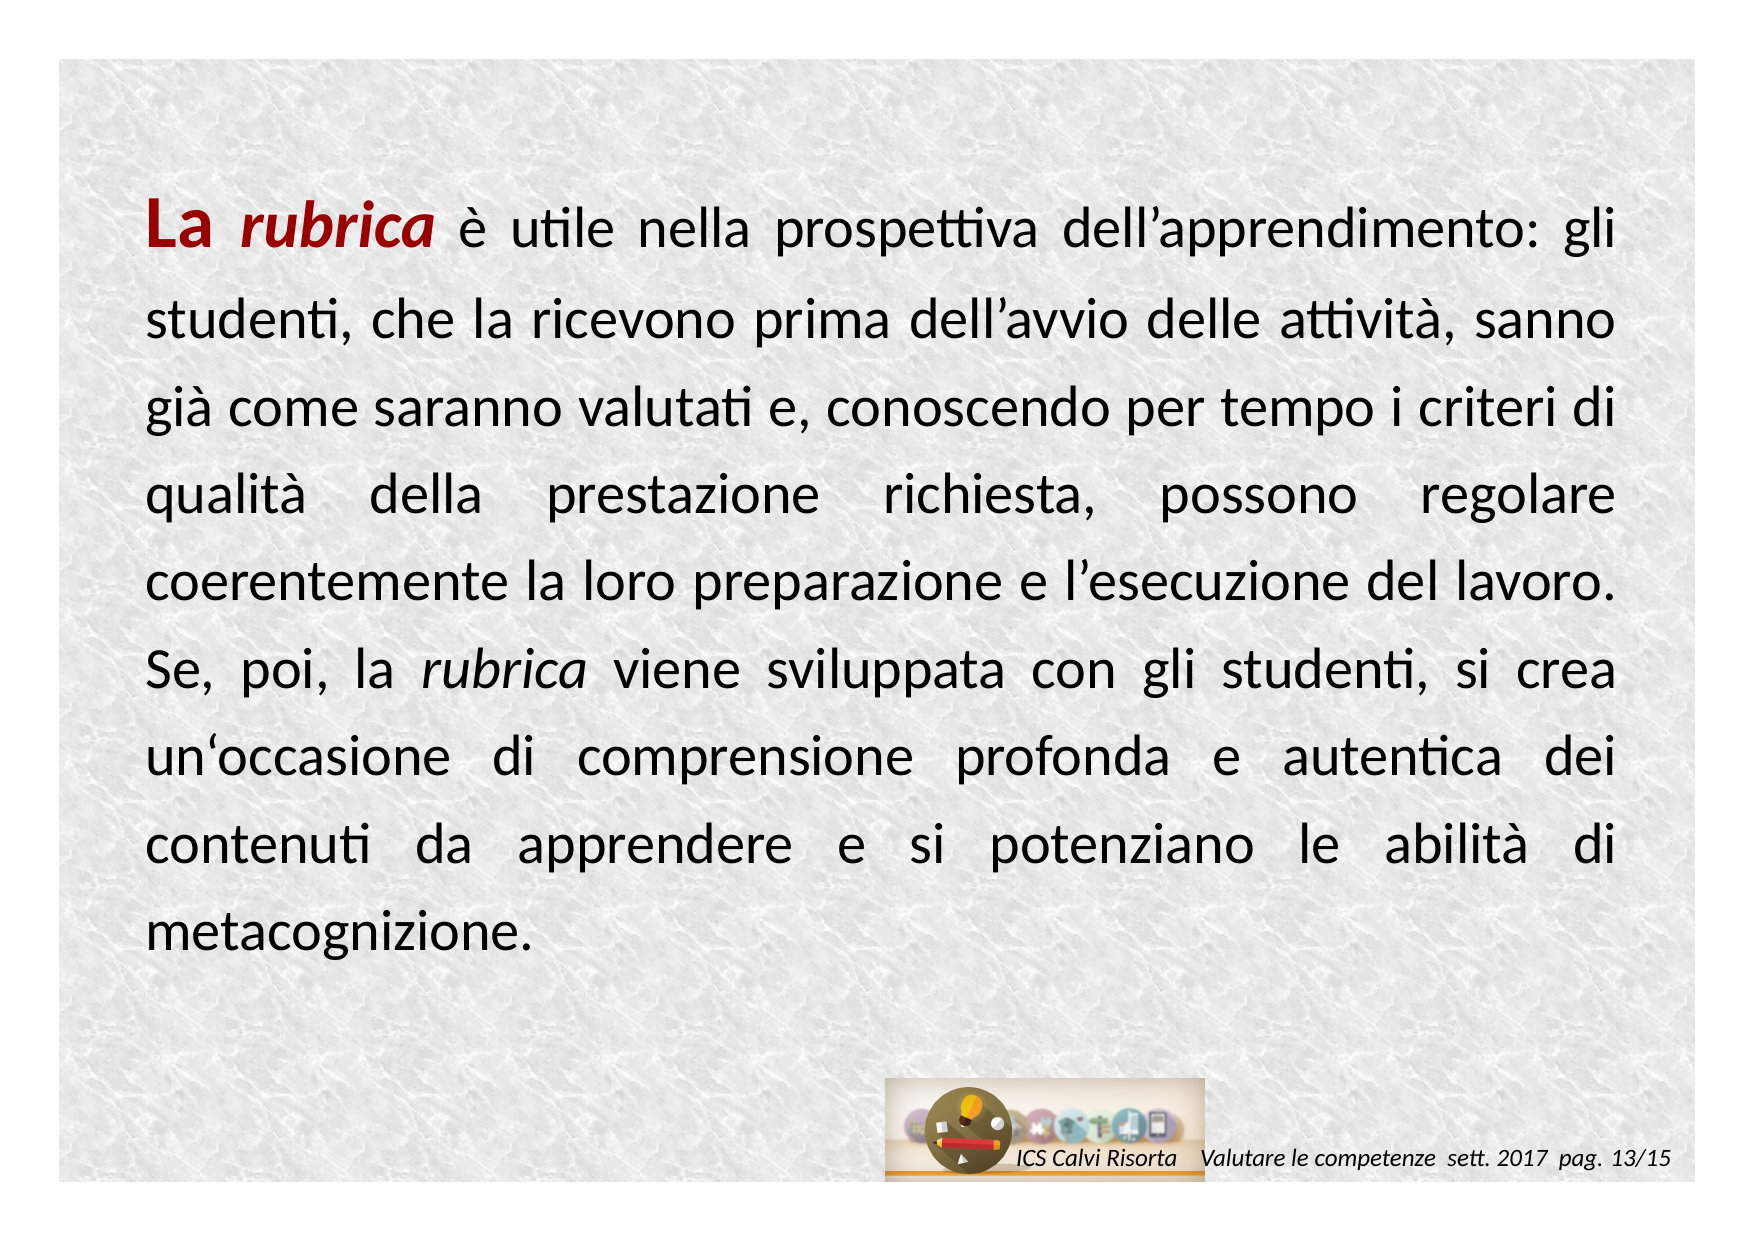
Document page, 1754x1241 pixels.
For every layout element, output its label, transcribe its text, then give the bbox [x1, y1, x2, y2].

list La rubrica è utile nella prospettiva dell’apprendimento: gli studenti, che la ricevono prima dell’avvio delle attività, sanno già come saranno valutati e, conoscendo per tempo i criteri di qualità della prestazione richiesta, possono regolare coerentemente la loro preparazione e l’esecuzione del lavoro. Se, poi, la rubrica viene sviluppata con gli studenti, si crea un‘occasione di comprensione profonda e autentica dei contenuti da apprendere e si potenziano le abilità di metacognizione. [145, 153, 1618, 1101]
picture [59, 59, 1695, 1182]
